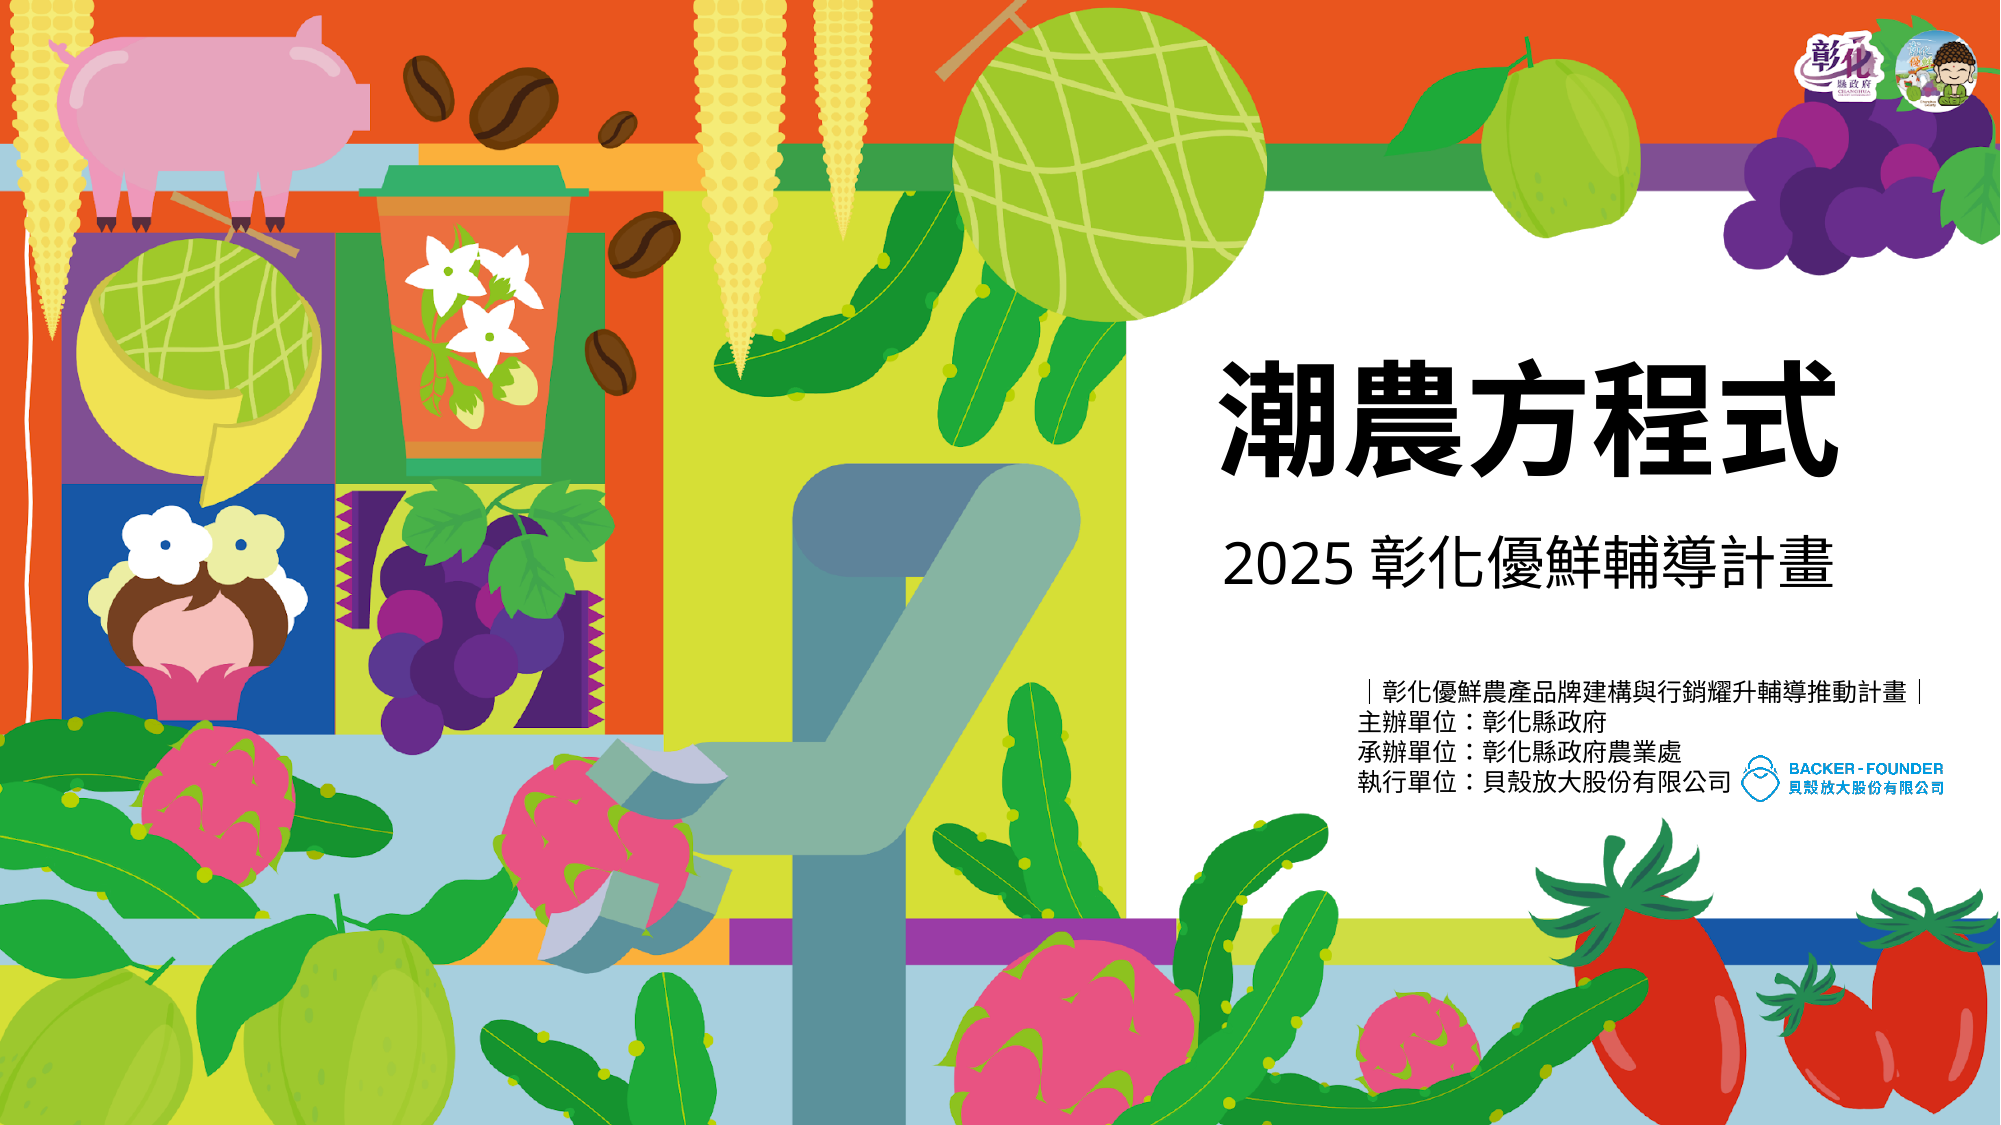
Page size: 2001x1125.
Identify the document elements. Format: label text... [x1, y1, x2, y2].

text_box 潮農方程式 2025彰化優鮮輔導計畫 [1198, 258, 1860, 595]
picture [0, 0, 2000, 1125]
text_box ｜彰化優鮮農產品牌建構與行銷耀升輔導推動計畫｜ 主辦單位：彰化縣政府 承辦單位：彰化縣政府農業處 執行單位：貝殼放大股份有限公司 [1342, 669, 1954, 806]
